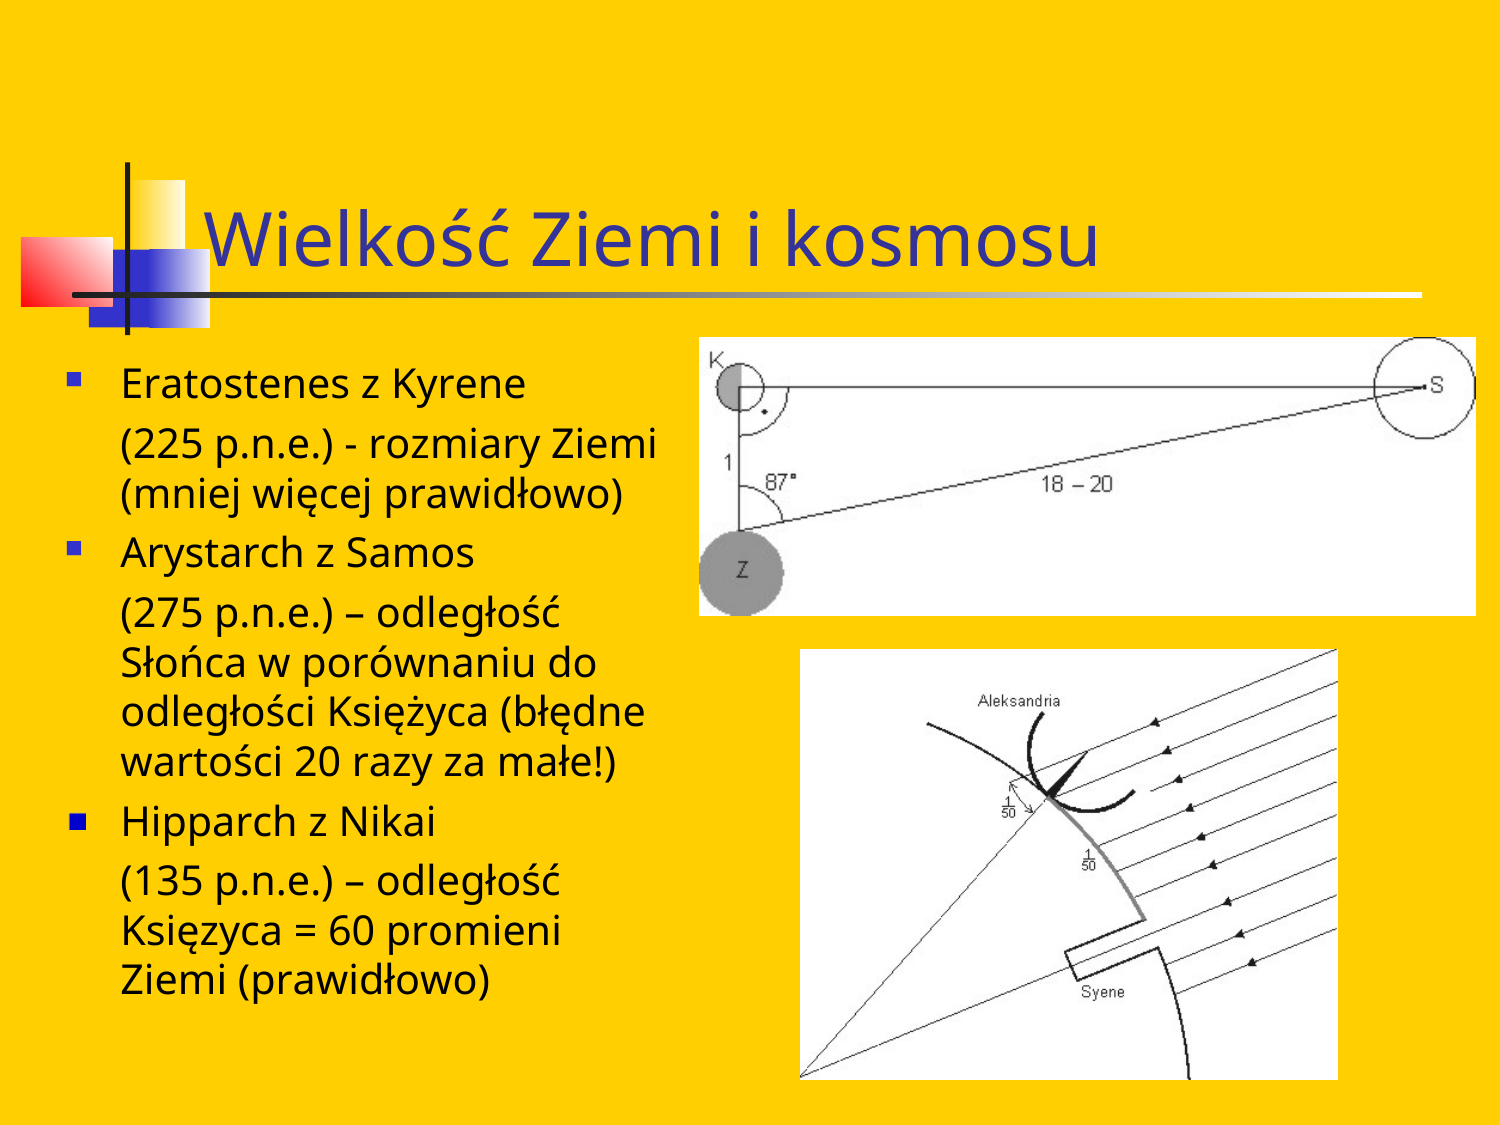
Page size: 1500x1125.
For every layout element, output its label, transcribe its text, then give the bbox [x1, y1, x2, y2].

title Wielkość Ziemi i kosmosu [188, 101, 1468, 289]
list Eratostenes z Kyrene (225 p.n.e.) - rozmiary Ziemi (mniej więcej prawidłowo) Arystarch z Samos (275 p.n.e.) – odległość Słońca w porównaniu do odległości Księżyca (błędne wartości 20 razy za małe!) Hipparch z Nikai (135 p.n.e.) – odległość Księzyca = 60 promieni Ziemi (prawidłowo) [49, 350, 675, 1026]
picture [800, 649, 1338, 1080]
picture [699, 337, 1476, 616]
